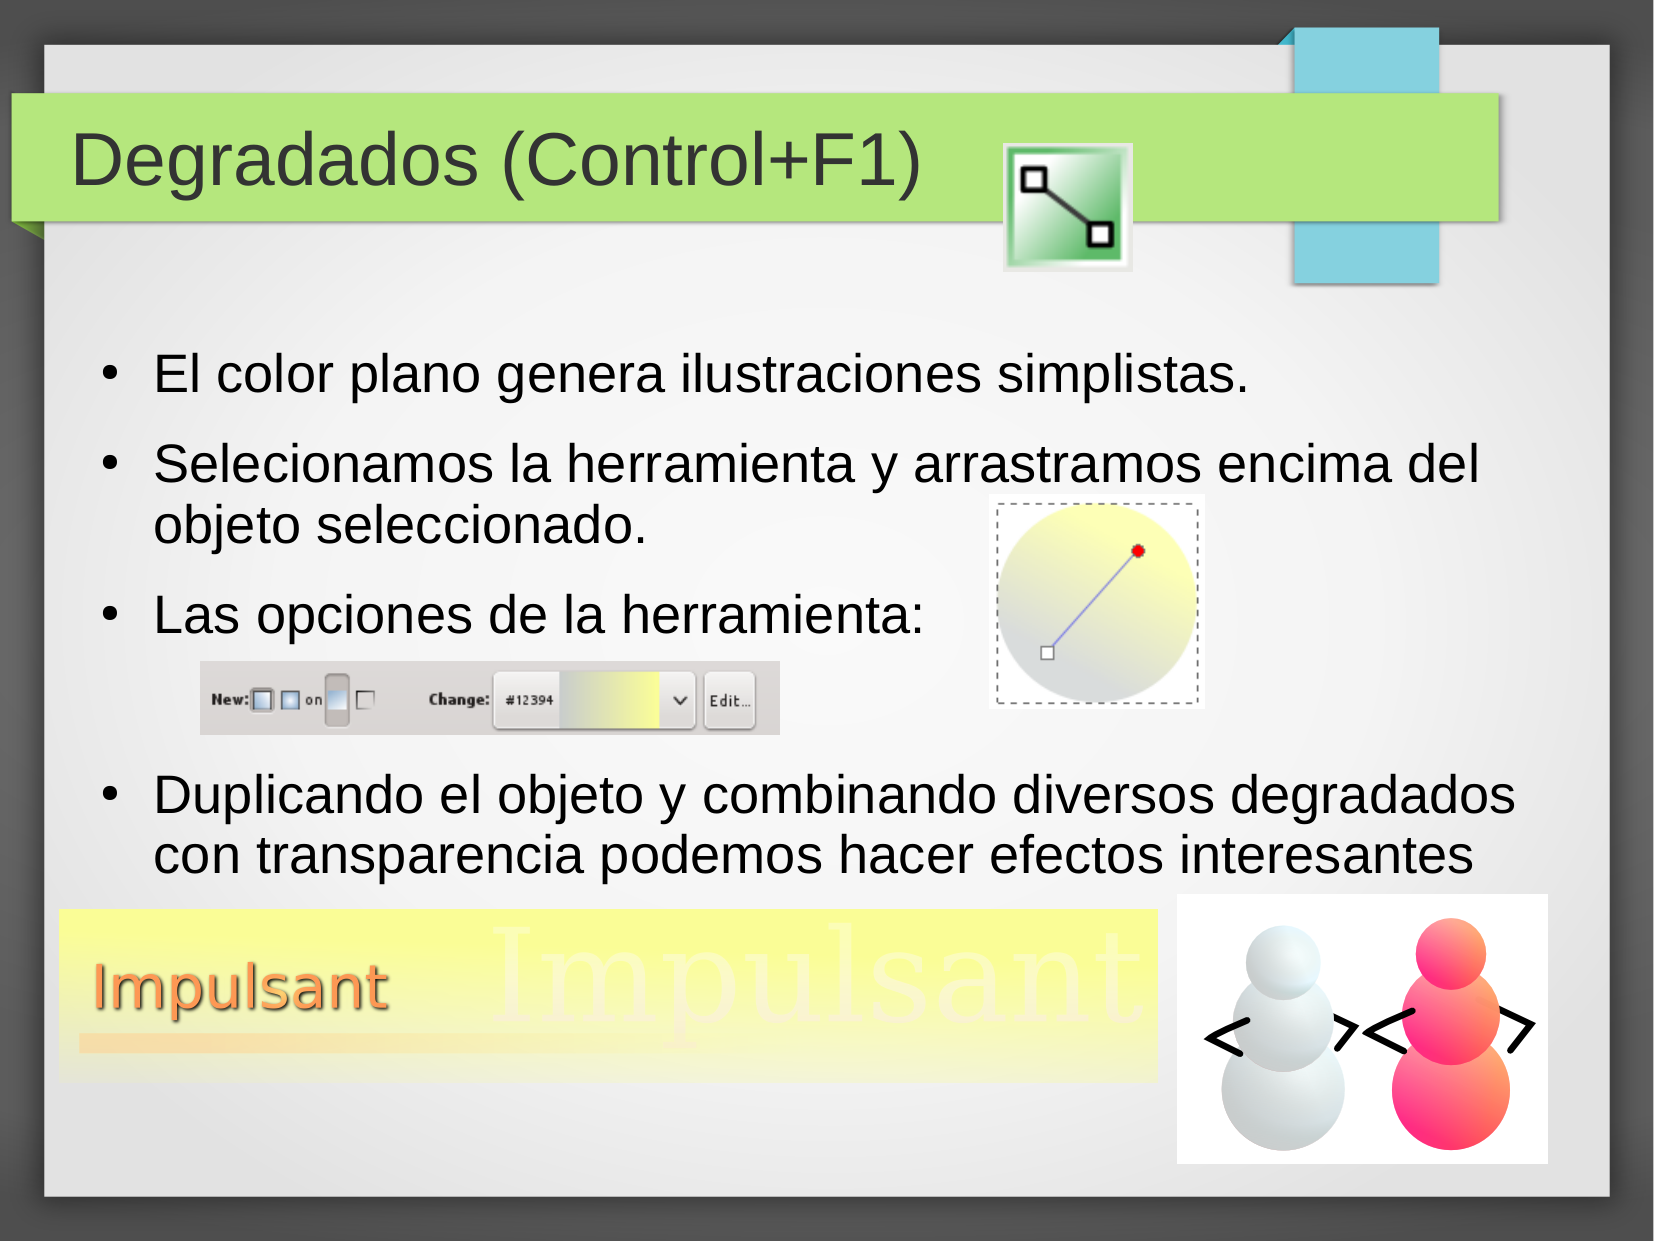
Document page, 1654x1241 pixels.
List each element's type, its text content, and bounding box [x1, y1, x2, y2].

title Degradados (Control+F1) [70, 106, 1229, 213]
list El color plano genera ilustraciones simplistas. Selecionamos la herramienta y arrastramos encima del objeto seleccionado. Las opciones de la herramienta: Duplicando el objeto y combinando diversos degradados con transparencia podemos hacer efectos interesantes [82, 343, 1538, 1063]
picture [0, 0, 1654, 1241]
